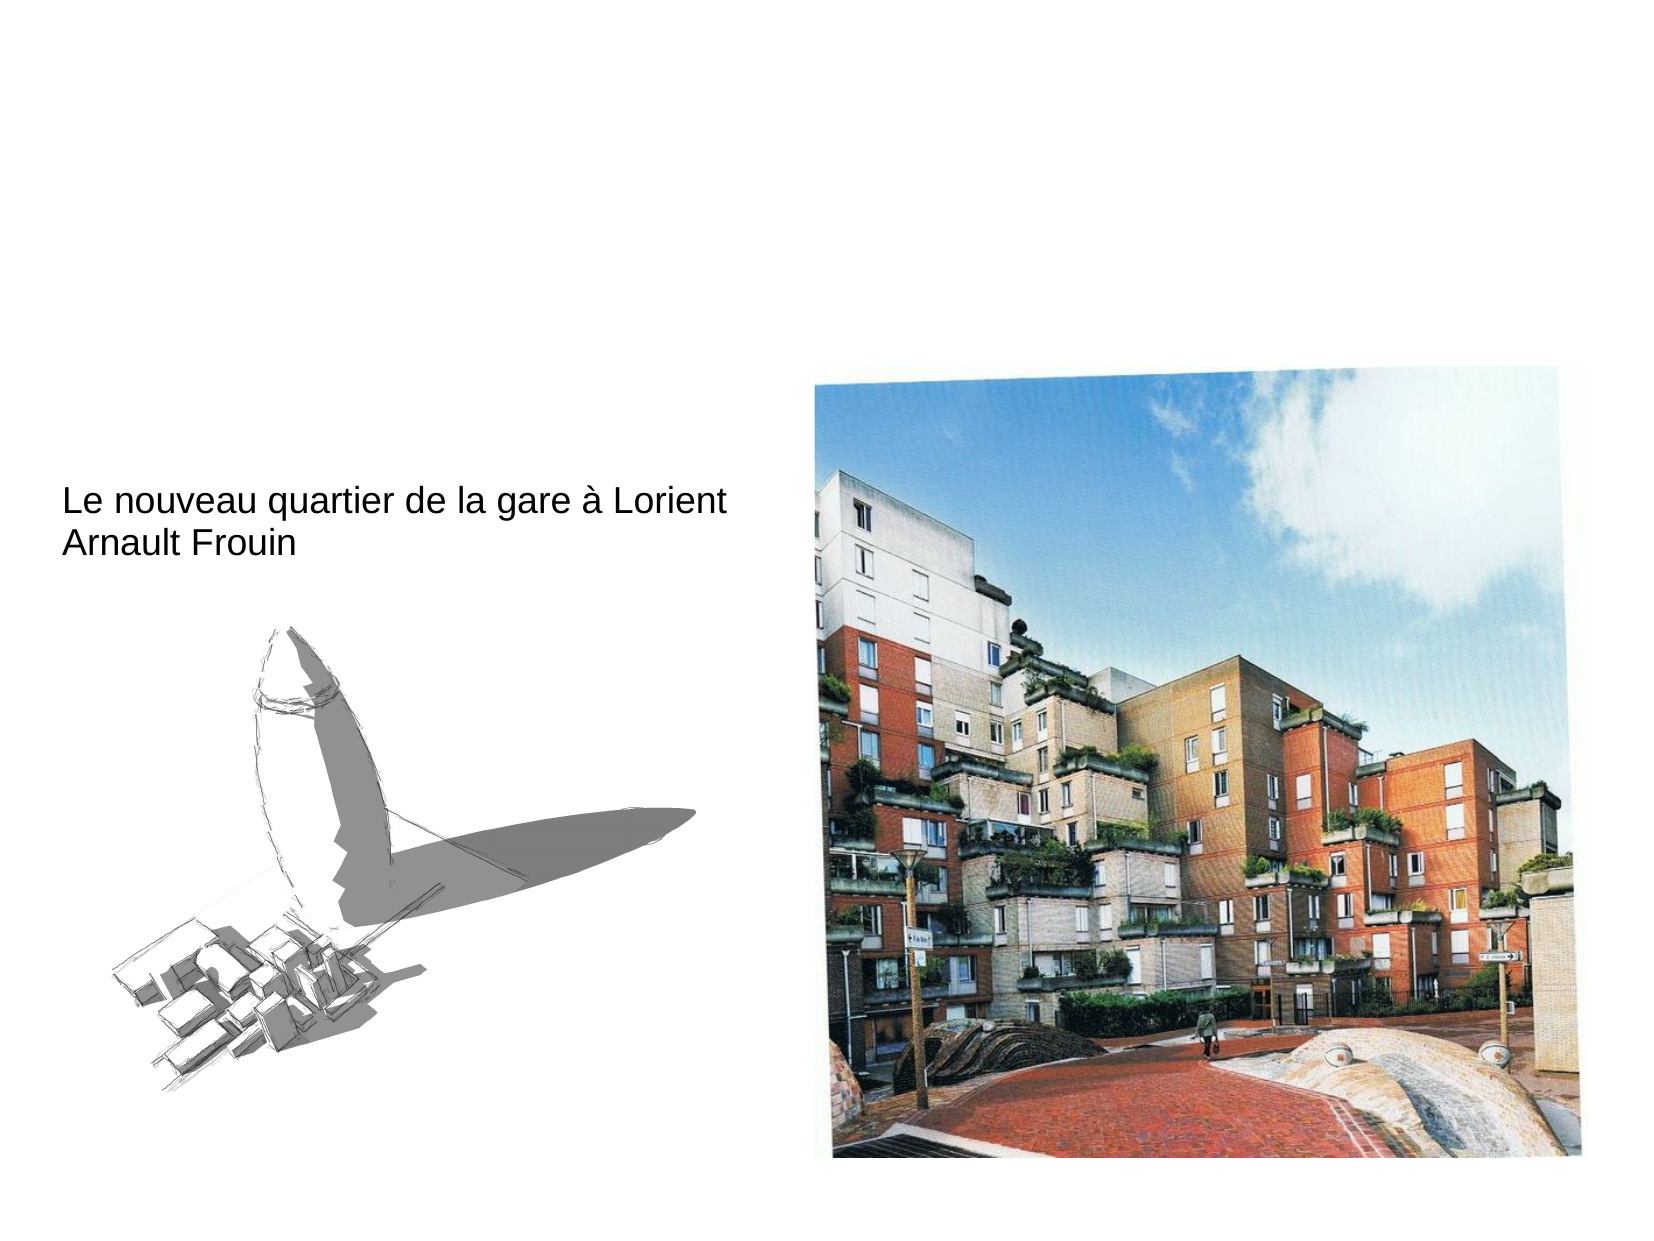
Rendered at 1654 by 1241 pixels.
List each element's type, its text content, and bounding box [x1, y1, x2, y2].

text_box Le nouveau quartier de la gare à Lorient Arnault Frouin [47, 472, 743, 572]
picture [82, 366, 1588, 1158]
